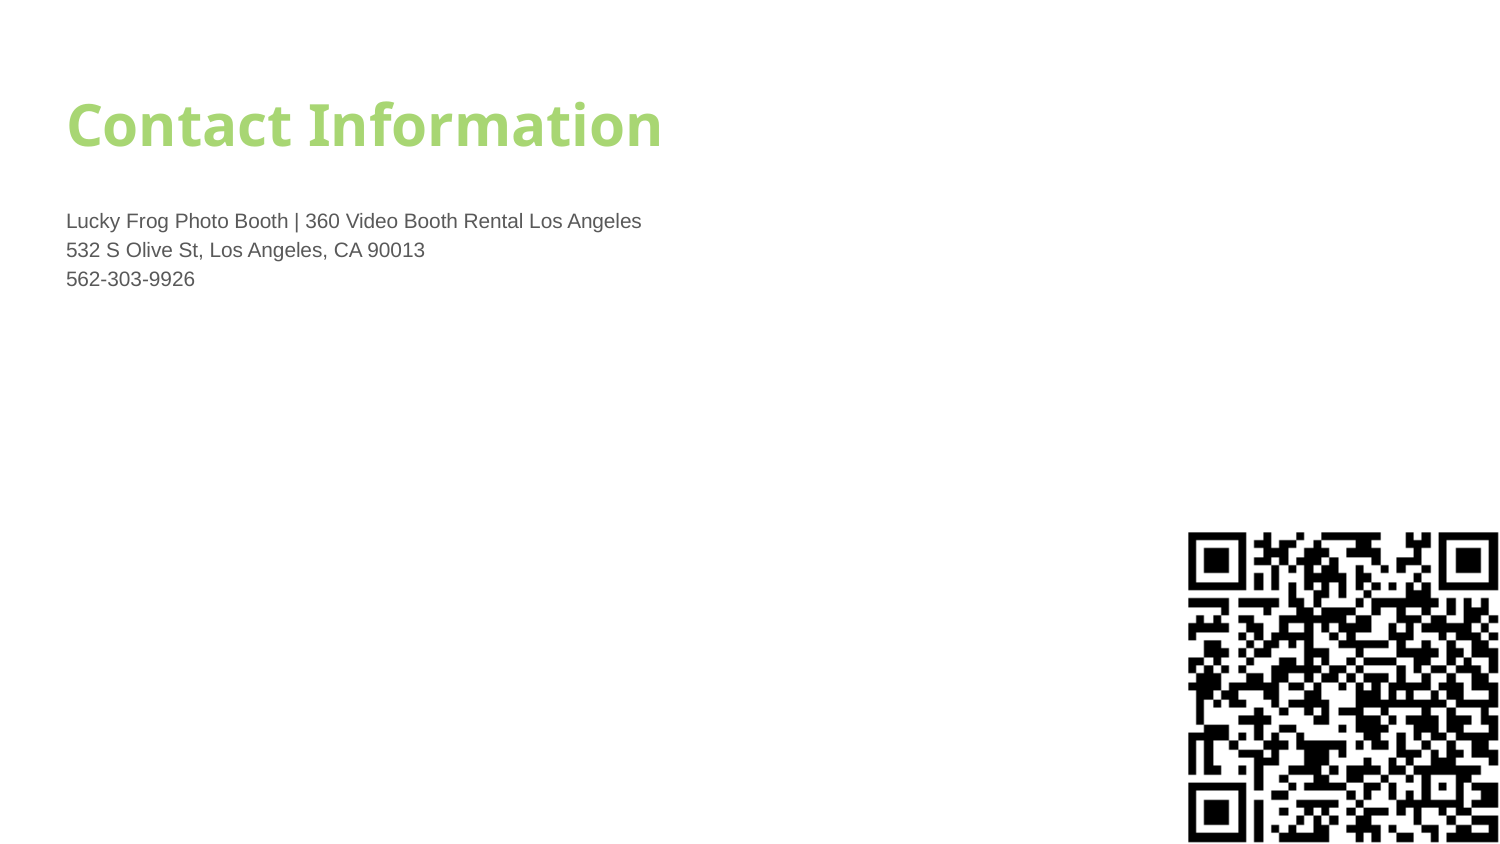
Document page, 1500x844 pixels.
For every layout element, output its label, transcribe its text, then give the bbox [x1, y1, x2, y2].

list Lucky Frog Photo Booth | 360 Video Booth Rental Los Angeles 532 S Olive St, Los Angeles, CA 90013 562-303-9926 [51, 189, 1449, 750]
title Contact Information [51, 72, 1449, 167]
picture [1187, 531, 1500, 844]
